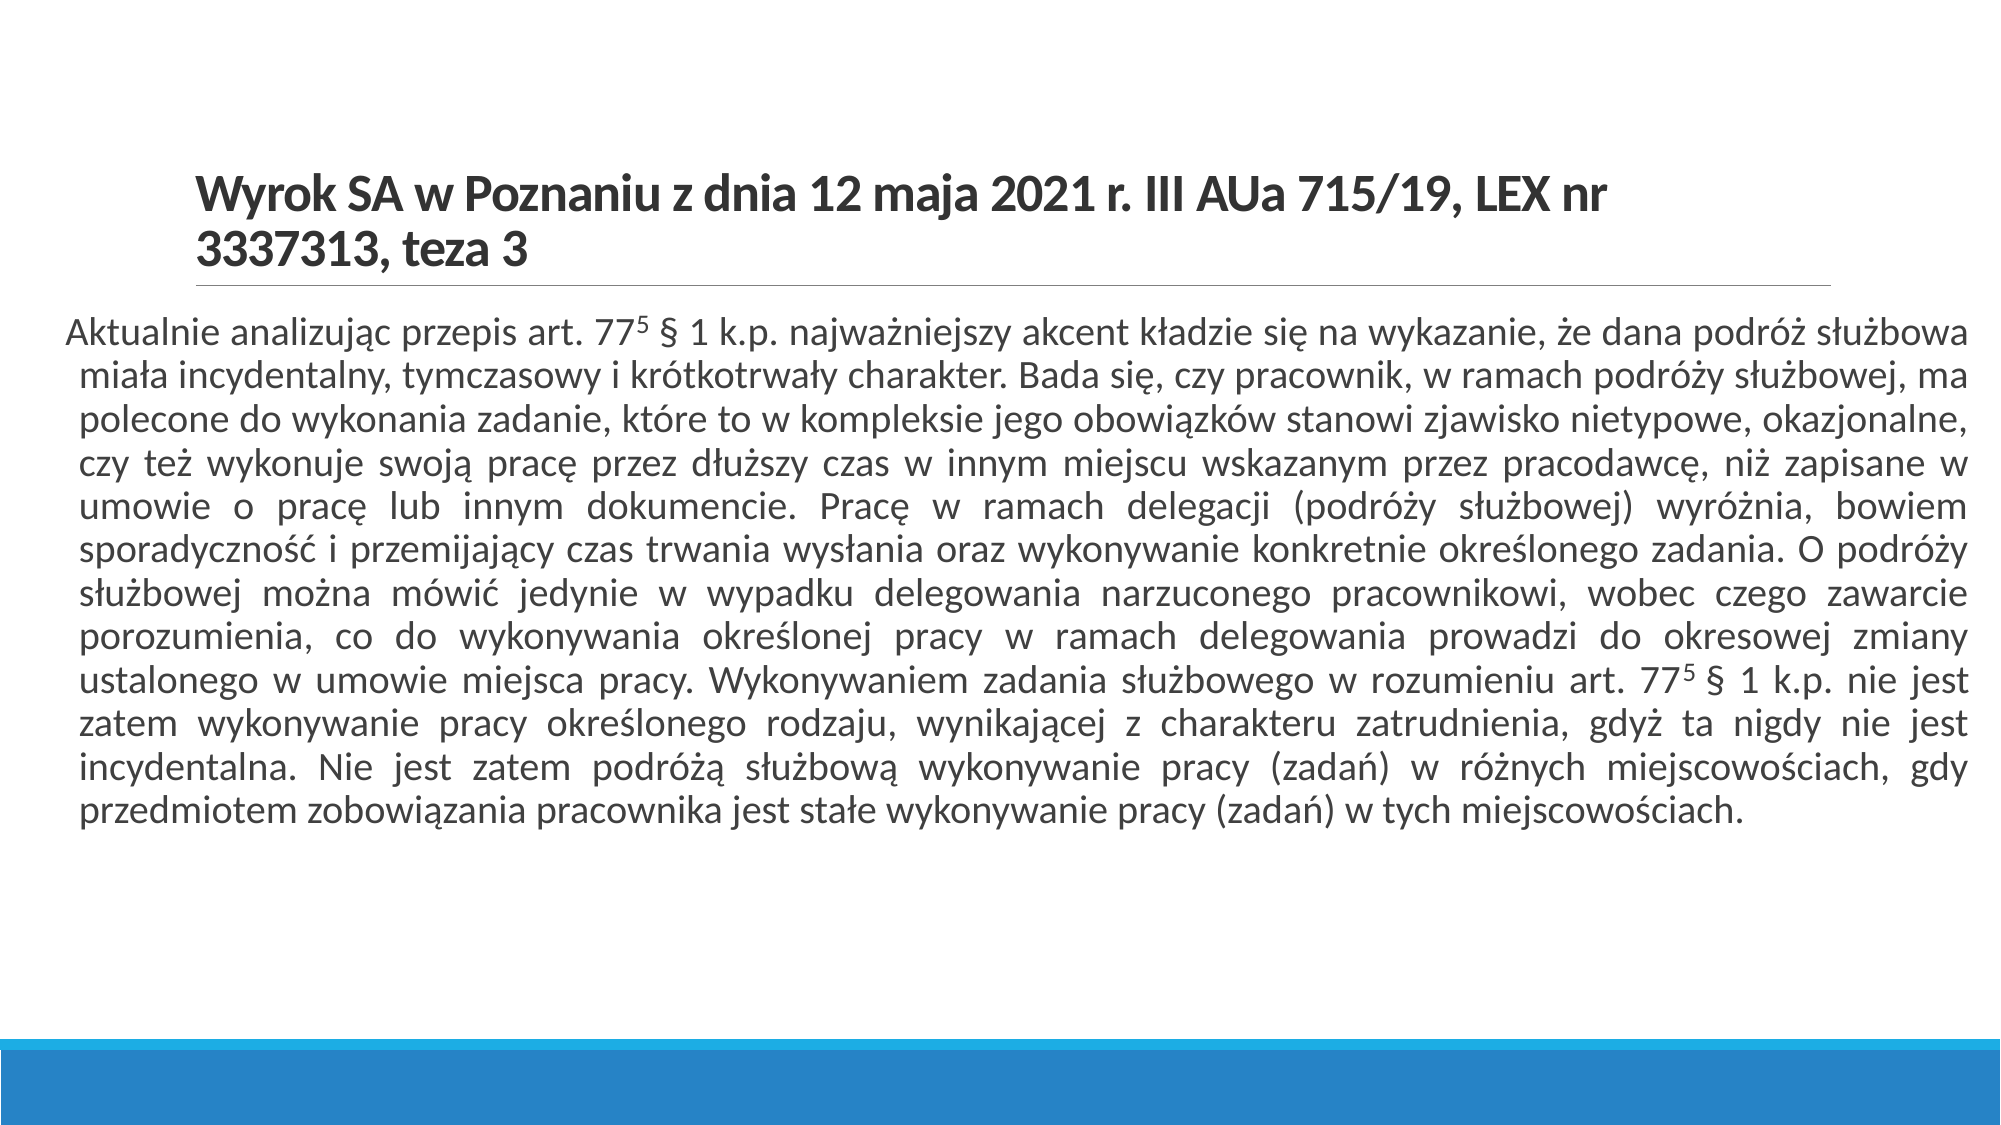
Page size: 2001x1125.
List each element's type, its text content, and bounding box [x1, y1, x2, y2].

list Aktualnie analizując przepis art. 775 § 1 k.p. najważniejszy akcent kładzie się na wykazanie, że dana podróż służbowa miała incydentalny, tymczasowy i krótkotrwały charakter. Bada się, czy pracownik, w ramach podróży służbowej, ma polecone do wykonania zadanie, które to w kompleksie jego obowiązków stanowi zjawisko nietypowe, okazjonalne, czy też wykonuje swoją pracę przez dłuższy czas w innym miejscu wskazanym przez pracodawcę, niż zapisane w umowie o pracę lub innym dokumencie. Pracę w ramach delegacji (podróży służbowej) wyróżnia, bowiem sporadyczność i przemijający czas trwania wysłania oraz wykonywanie konkretnie określonego zadania. O podróży służbowej można mówić jedynie w wypadku delegowania narzuconego pracownikowi, wobec czego zawarcie porozumienia, co do wykonywania określonej pracy w ramach delegowania prowadzi do okresowej zmiany ustalonego w umowie miejsca pracy. Wykonywaniem zadania służbowego w rozumieniu art. 775 § 1 k.p. nie jest zatem wykonywanie pracy określonego rodzaju, wynikającej z charakteru zatrudnienia, gdyż ta nigdy nie jest incydentalna. Nie jest zatem podróżą służbową wykonywanie pracy (zadań) w różnych miejscowościach, gdy przedmiotem zobowiązania pracownika jest stałe wykonywanie pracy (zadań) w tych miejscowościach. [52, 303, 1971, 963]
title Wyrok SA w Poznaniu z dnia 12 maja 2021 r. III AUa 715/19, LEX nr 3337313, teza 3 [180, 47, 1831, 286]
